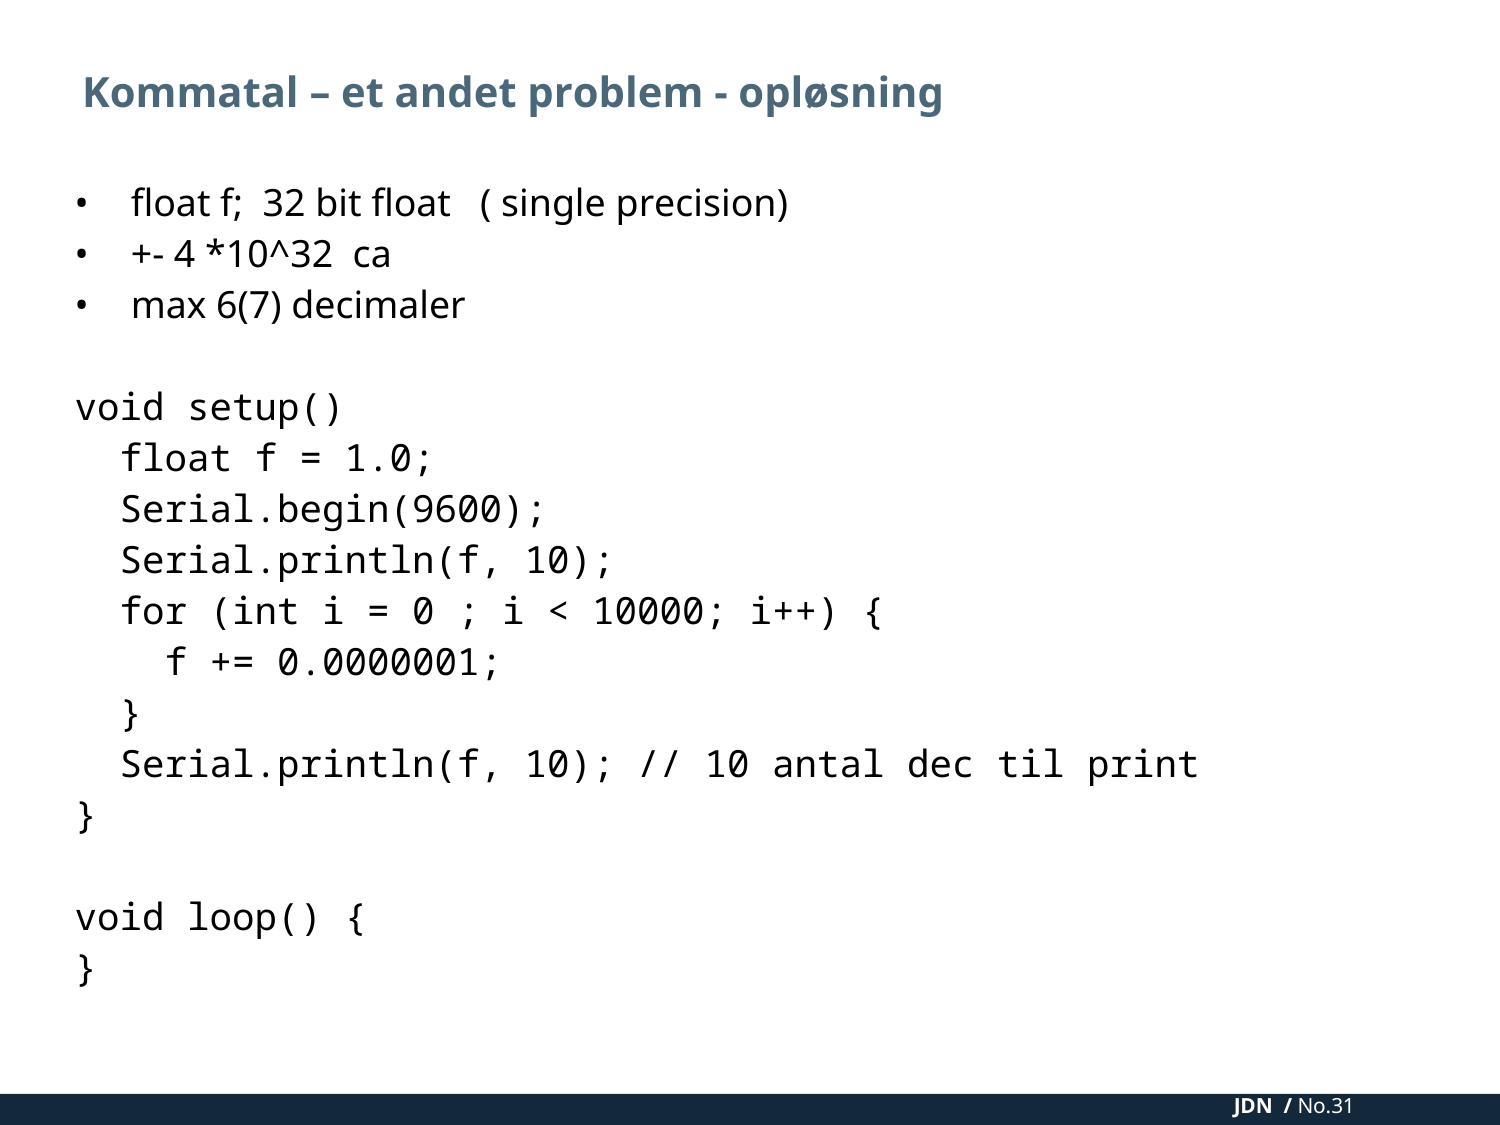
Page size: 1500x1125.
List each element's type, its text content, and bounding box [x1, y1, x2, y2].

title Kommatal – et andet problem - opløsning [67, 34, 1416, 148]
list float f; 32 bit float ( single precision) +- 4 *10^32 ca max 6(7) decimaler void setup() float f = 1.0; Serial.begin(9600); Serial.println(f, 10); for (int i = 0 ; i < 10000; i++) { f += 0.0000001; } Serial.println(f, 10); // 10 antal dec til print } void loop() { } [68, 176, 1462, 1094]
